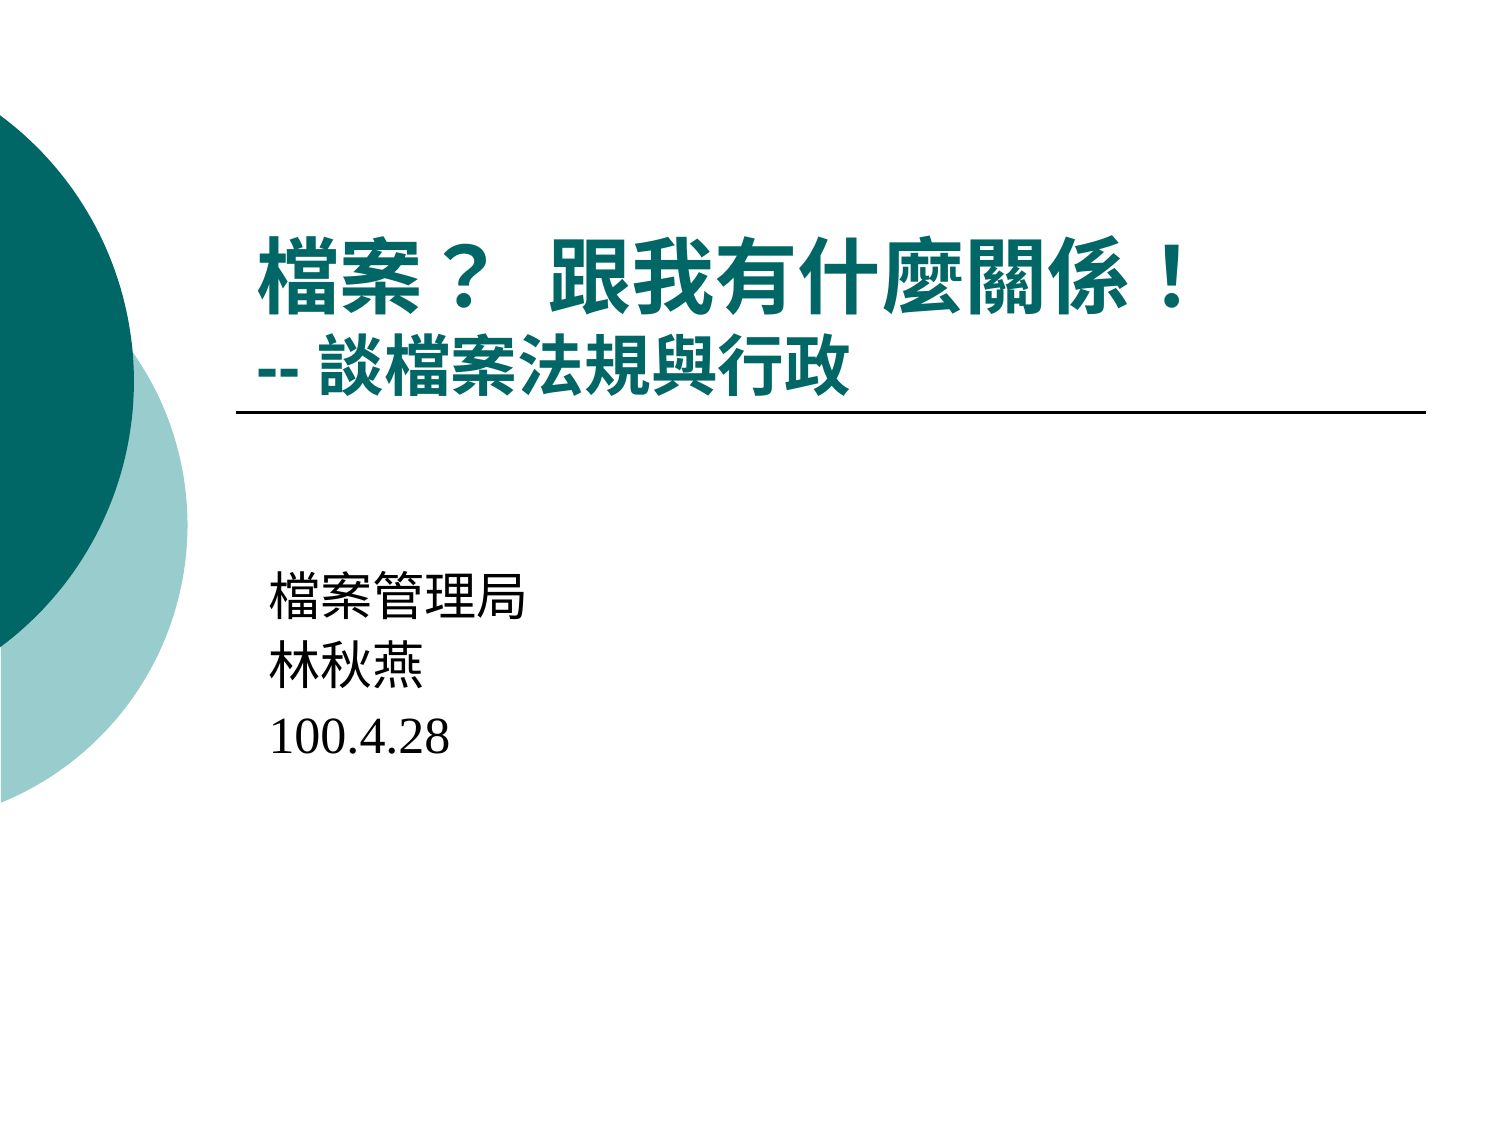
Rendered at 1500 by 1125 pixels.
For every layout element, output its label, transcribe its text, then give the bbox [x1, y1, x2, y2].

title 檔案？ 跟我有什麼關係！ --談檔案法規與行政 [242, 196, 1430, 412]
subtitle 檔案管理局 林秋燕 100.4.28 [253, 562, 1058, 775]
